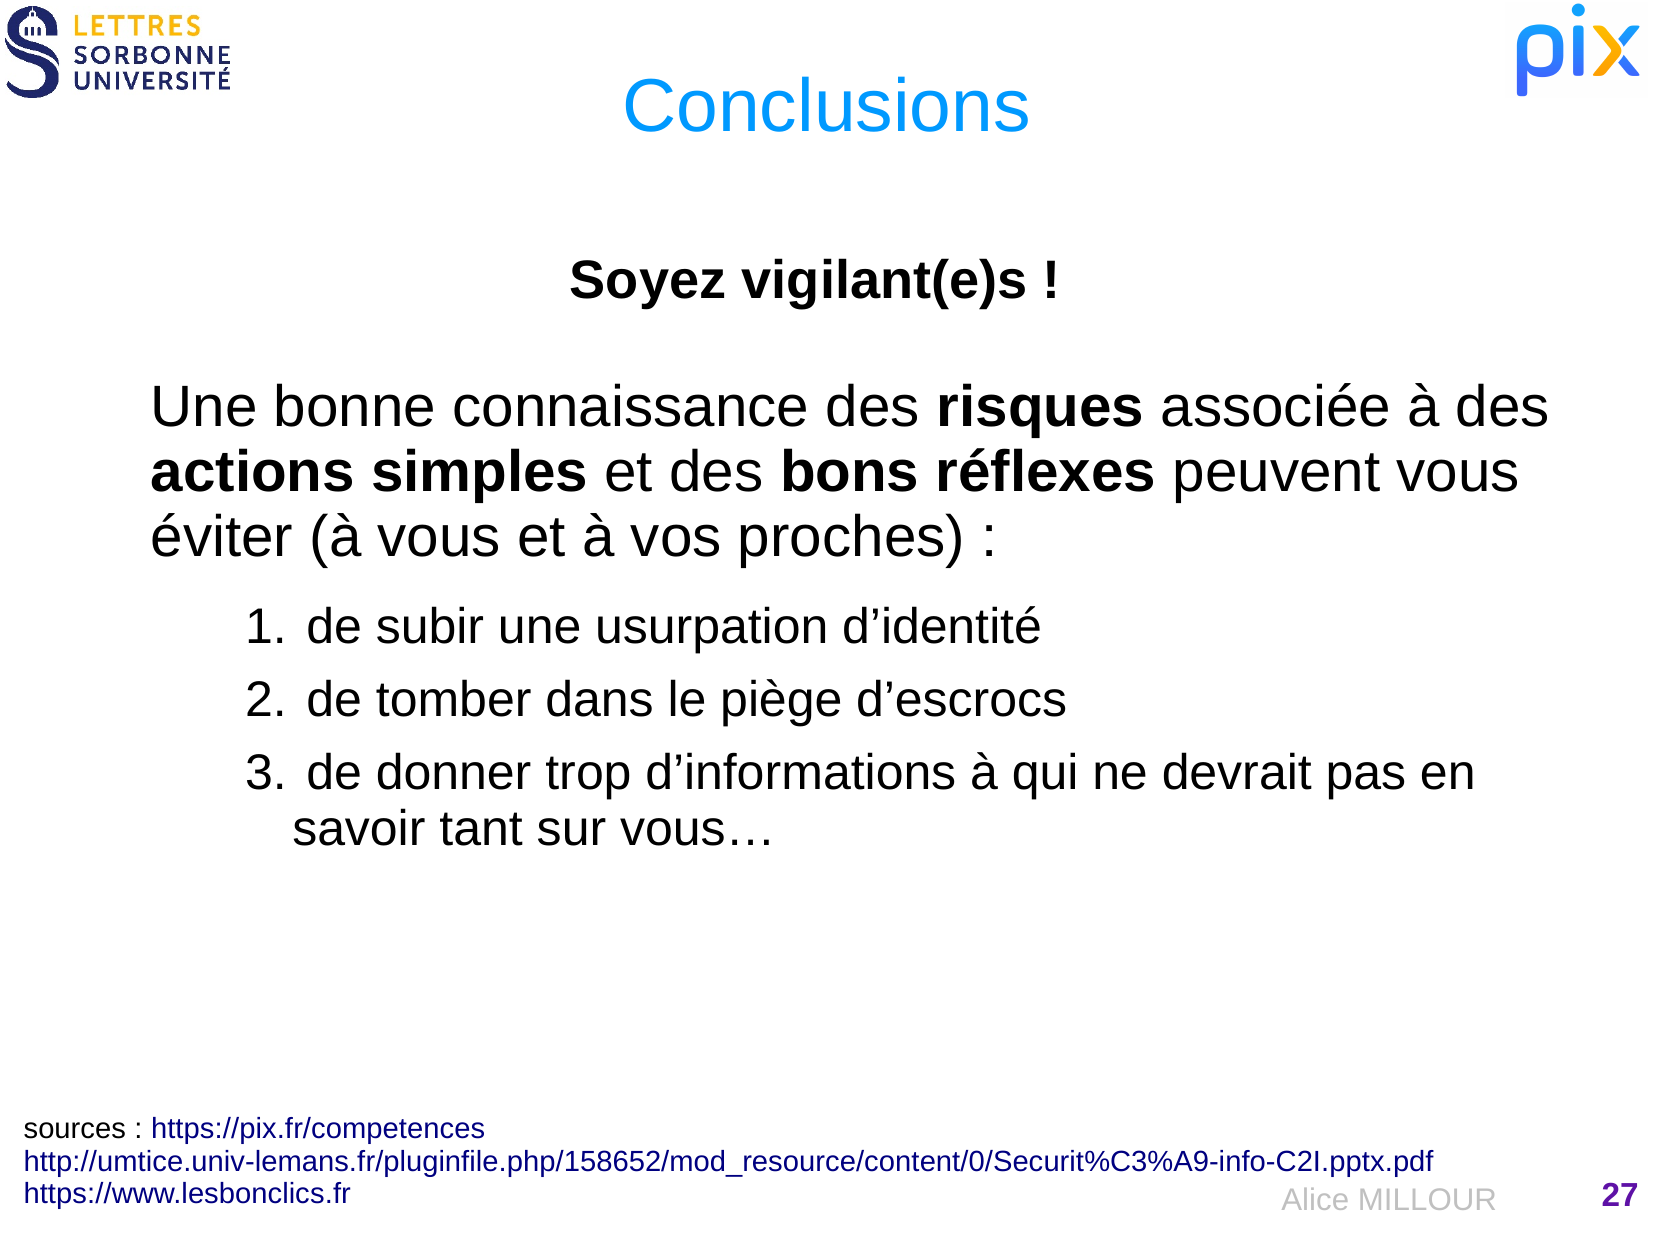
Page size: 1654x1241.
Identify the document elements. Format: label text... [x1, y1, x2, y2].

text_box Soyez vigilant(e)s ! [555, 242, 1077, 318]
picture [1571, 2, 1648, 98]
picture [5, 6, 82, 98]
list Une bonne connaissance des risques associée à des actions simples et des bons réflexes peuvent vous éviter (à vous et à vos proches) : de subir une usurpation d’identité de tomber dans le piège d’escrocs de donner trop d’informations à qui ne devrait pas en savoir tant sur vous… [79, 207, 1568, 928]
text_box sources : https://pix.fr/competences http://umtice.univ-lemans.fr/pluginfile.php/158652/mod_resource/content/0/Securit%C3%A9-info-C2I.pptx.pdf https://www.lesbonclics.fr [0, 1104, 1654, 1241]
title Conclusions [82, 2, 1571, 210]
